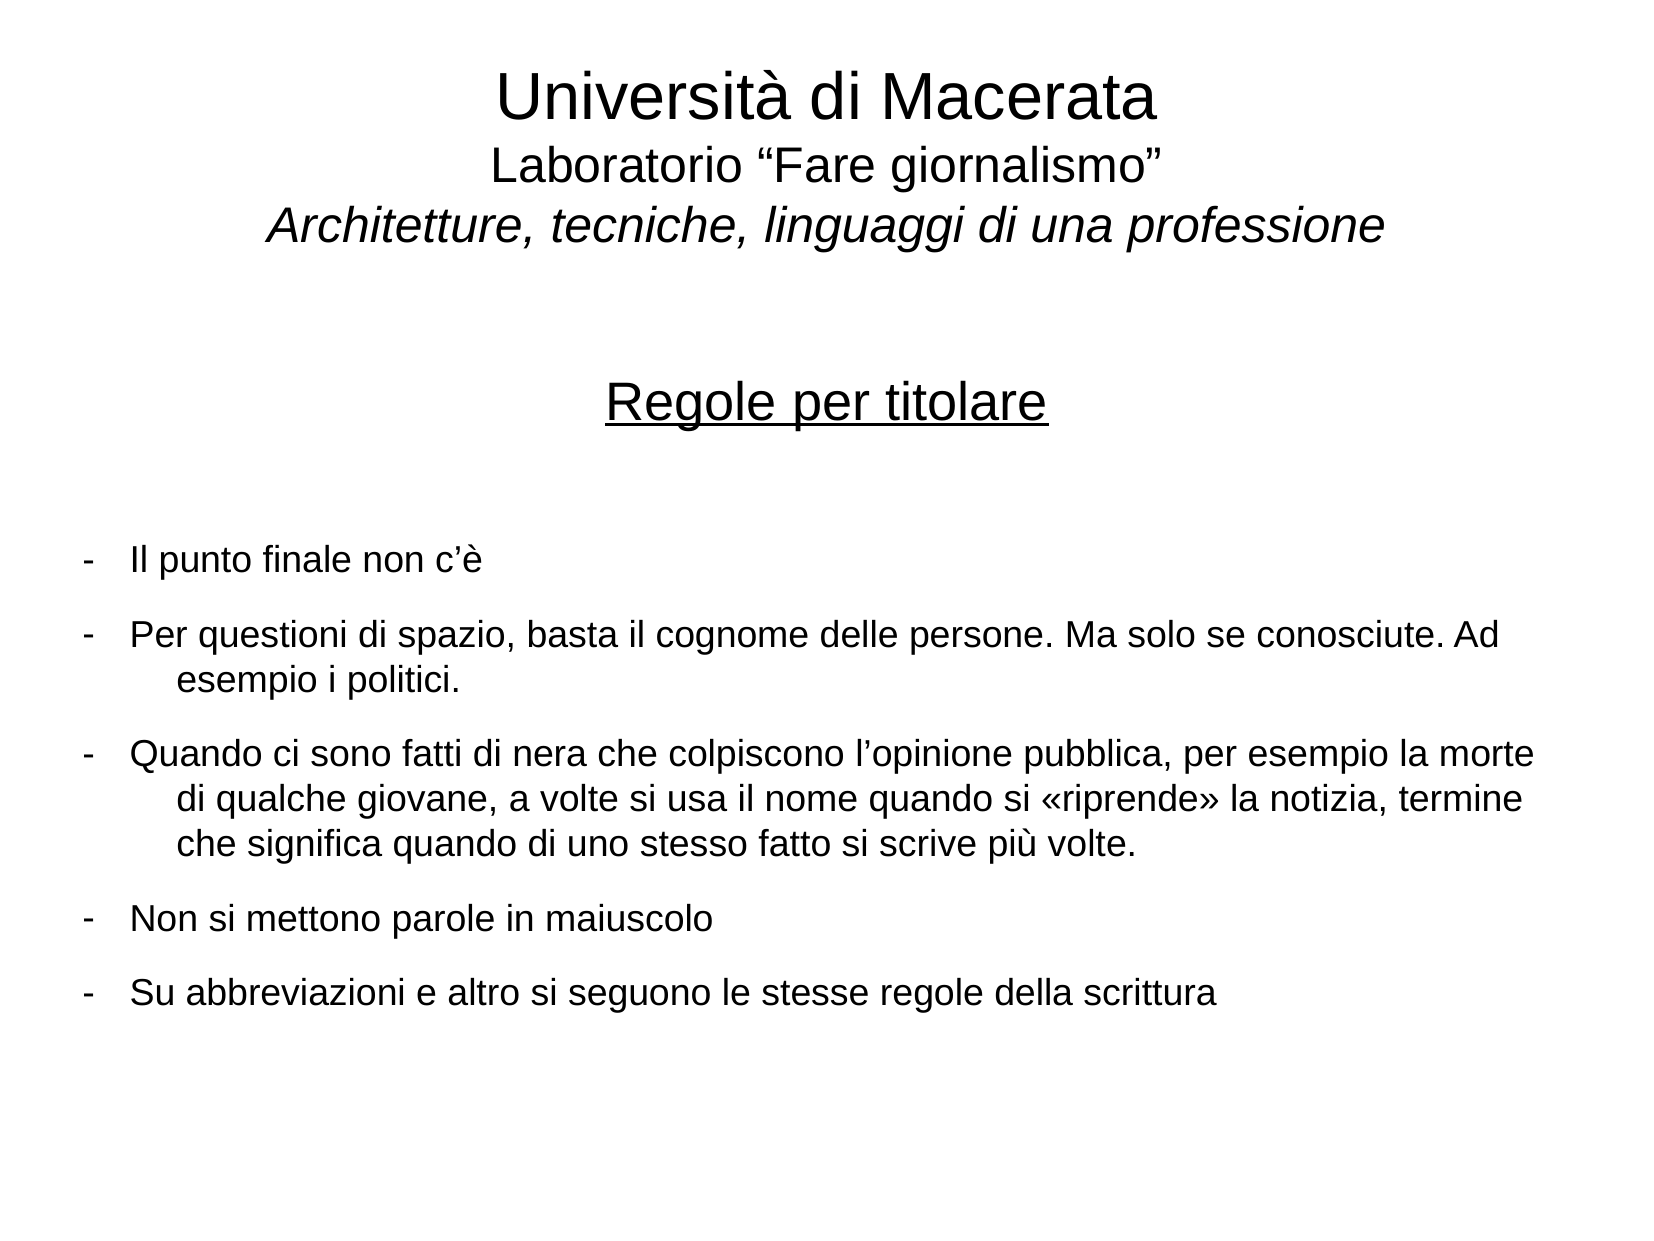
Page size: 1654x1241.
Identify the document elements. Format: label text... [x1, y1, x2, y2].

title Università di Macerata Laboratorio “Fare giornalismo” Architetture, tecniche, linguaggi di una professione [82, 49, 1571, 257]
subtitle Regole per titolare Il punto finale non c’è Per questioni di spazio, basta il cognome delle persone. Ma solo se conosciute. Ad esempio i politici. Quando ci sono fatti di nera che colpiscono l’opinione pubblica, per esempio la morte di qualche giovane, a volte si usa il nome quando si «riprende» la notizia, termine che significa quando di uno stesso fatto si scrive più volte. Non si mettono parole in maiuscolo Su abbreviazioni e altro si seguono le stesse regole della scrittura [82, 291, 1571, 1235]
